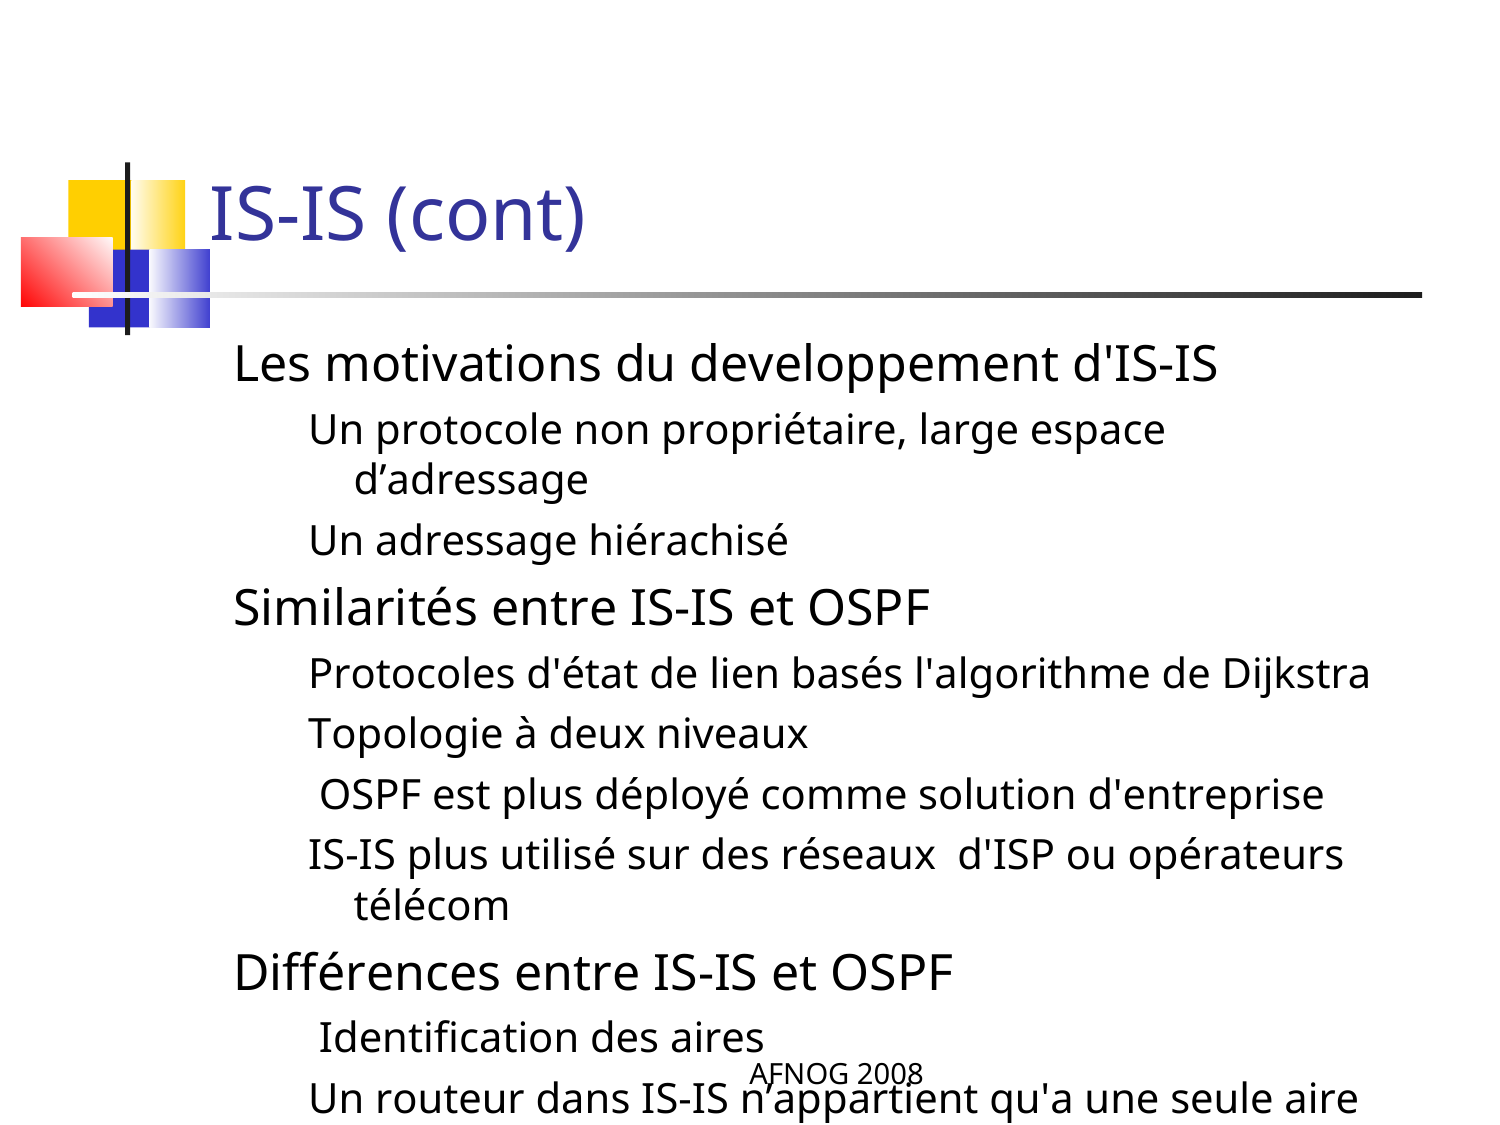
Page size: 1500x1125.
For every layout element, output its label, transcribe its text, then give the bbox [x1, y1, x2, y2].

title IS-IS (cont)‏ [194, 125, 1474, 269]
list Les motivations du developpement d'IS-IS Un protocole non propriétaire, large espace d’adressage Un adressage hiérachisé Similarités entre IS-IS et OSPF Protocoles d'état de lien basés l'algorithme de Dijkstra Topologie à deux niveaux OSPF est plus déployé comme solution d'entreprise IS-IS plus utilisé sur des réseaux d'ISP ou opérateurs télécom Différences entre IS-IS et OSPF Identification des aires Un routeur dans IS-IS n’appartient qu'a une seule aire Il n'existe pas de routeur désigné backup avec IS-IS [218, 326, 1412, 1115]
